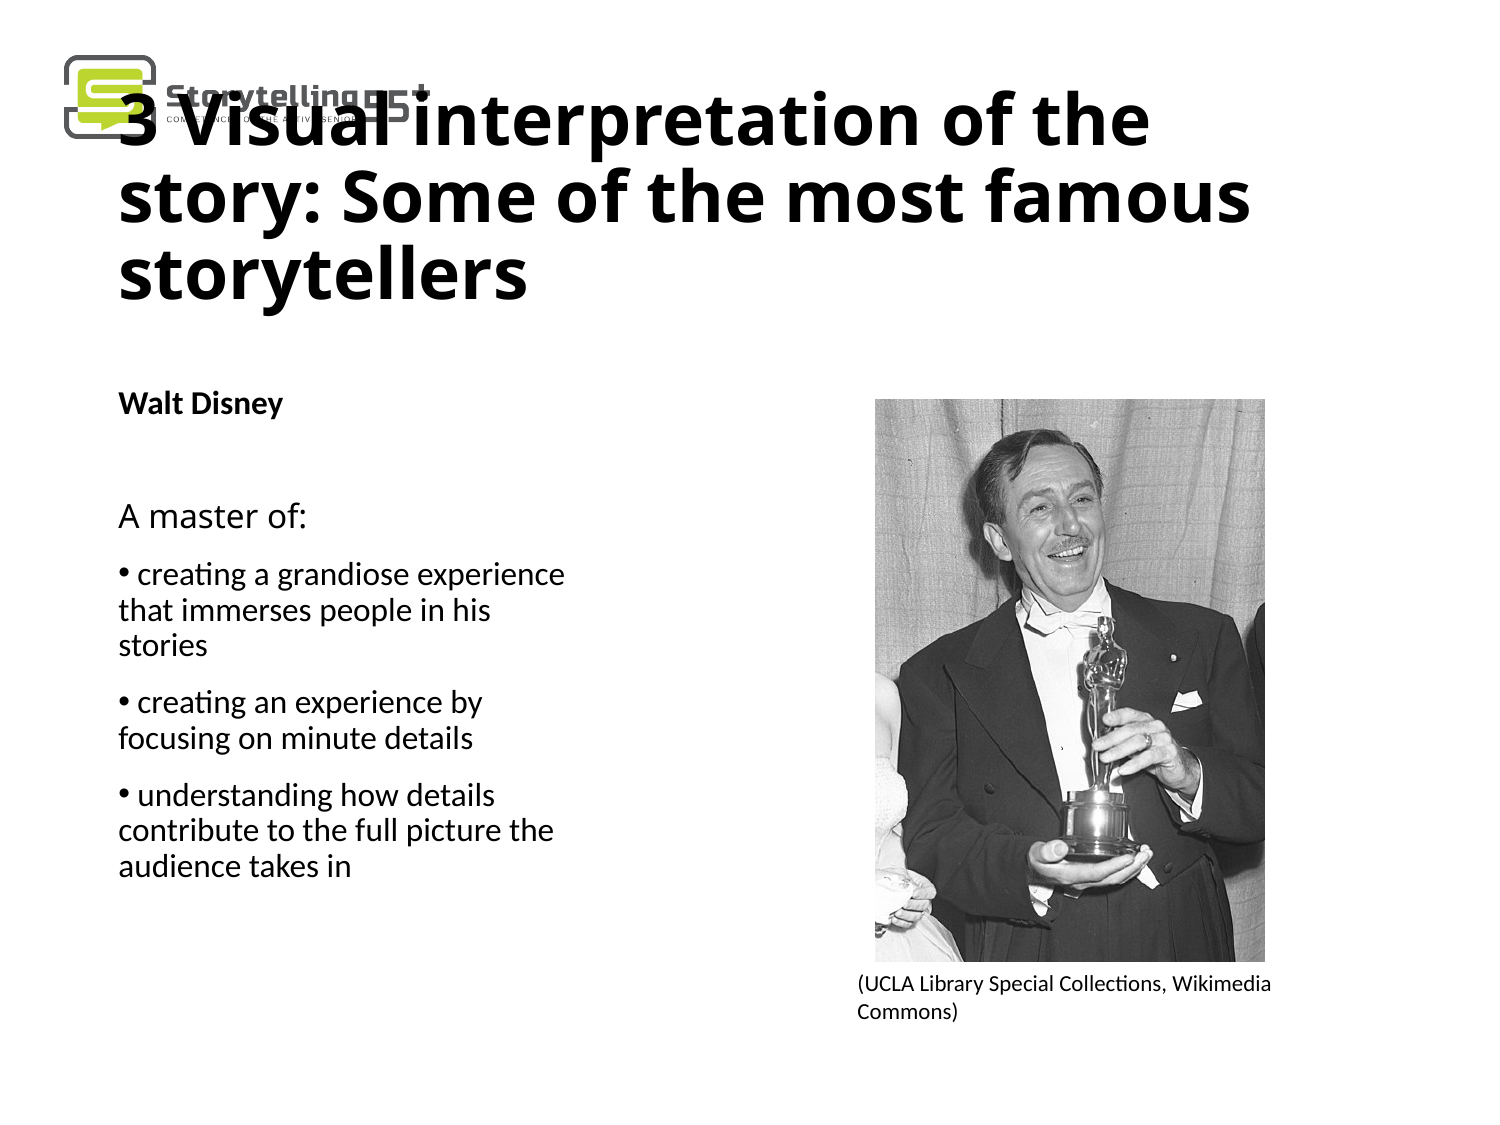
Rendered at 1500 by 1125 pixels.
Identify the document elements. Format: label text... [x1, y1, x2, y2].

picture [875, 399, 1265, 961]
picture [64, 55, 430, 139]
title 3 Visual interpretation of the story: Some of the most famous storytellers [103, 75, 1381, 400]
list Walt Disney A master of: creating a grandiose experience that immerses people in his stories creating an experience by focusing on minute details understanding how details contribute to the full picture the audience takes in [103, 378, 588, 1091]
text_box (UCLA Library Special Collections, Wikimedia Commons) [842, 961, 1380, 1031]
